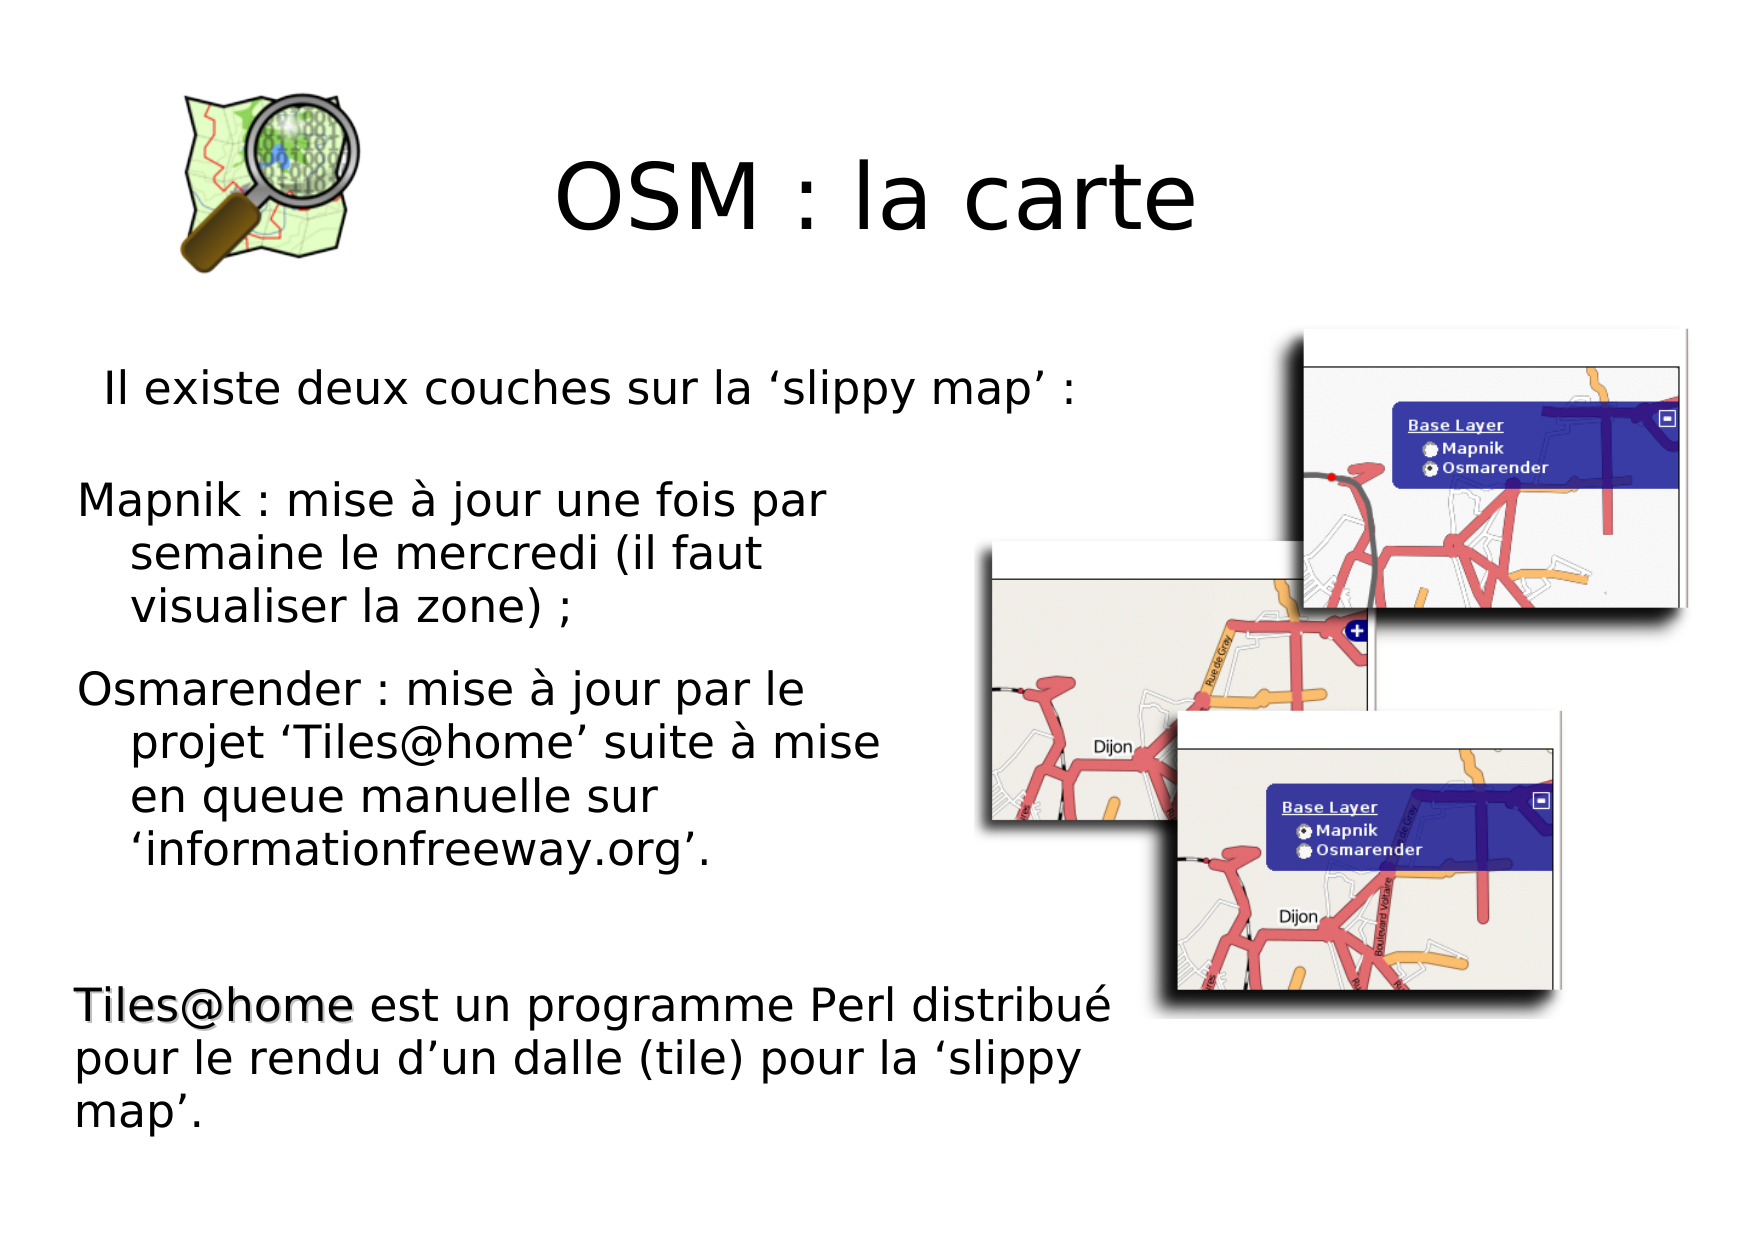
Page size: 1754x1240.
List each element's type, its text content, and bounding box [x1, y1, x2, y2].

text_box Tiles@home est un programme Perl distribué pour le rendu d’un dalle (tile) pour la ‘slippy map’. [59, 971, 1182, 1146]
picture [974, 324, 1693, 1019]
text_box Il existe deux couches sur la ‘slippy map’ : [88, 354, 1093, 423]
picture [177, 88, 365, 277]
list Mapnik : mise à jour une fois par semaine le mercredi (il faut visualiser la zone) ; Osmarender : mise à jour par le projet ‘Tiles@home’ suite à mise en queue manuelle sur ‘informationfreeway.org’. [59, 473, 945, 945]
title OSM : la carte [140, 103, 1614, 291]
